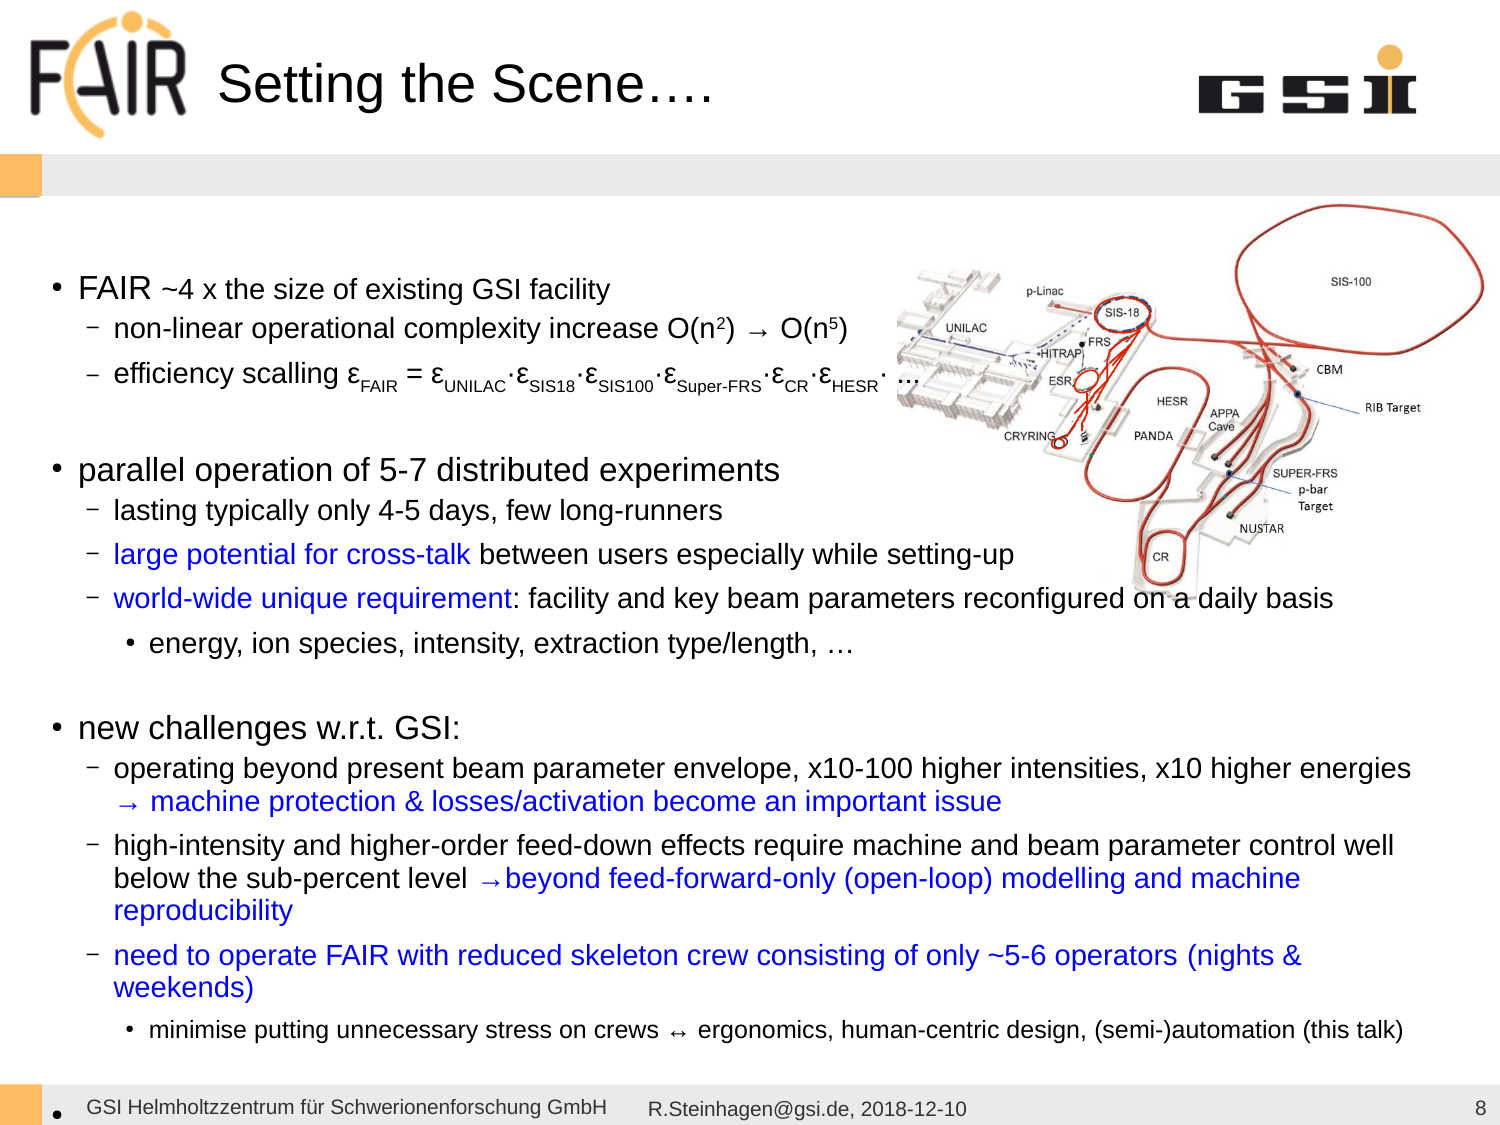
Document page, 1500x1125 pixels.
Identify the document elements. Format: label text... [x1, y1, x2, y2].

list FAIR ~4 x the size of existing GSI facility non-linear operational complexity increase O(n2) → O(n5) efficiency scalling εFAIR = εUNILAC·εSIS18·εSIS100·εSuper-FRS·εCR·εHESR· ... parallel operation of 5-7 distributed experiments lasting typically only 4-5 days, few long-runners large potential for cross-talk between users especially while setting-up world-wide unique requirement: facility and key beam parameters reconfigured on a daily basis energy, ion species, intensity, extraction type/length, … new challenges w.r.t. GSI: operating beyond present beam parameter envelope, x10-100 higher intensities, x10 higher energies → machine protection & losses/activation become an important issue high-intensity and higher-order feed-down effects require machine and beam parameter control well below the sub-percent level →beyond feed‑forward‑only (open-loop) modelling and machine reproducibility need to operate FAIR with reduced skeleton crew consisting of only ~5‑6 operators (nights & weekends) minimise putting unnecessary stress on crews ↔ ergonomics, human-centric design, (semi-)automation (this talk) [42, 226, 1425, 1072]
picture [30, 9, 187, 141]
title Setting the Scene…. [217, 20, 1109, 147]
picture [897, 202, 1489, 608]
picture [1197, 42, 1419, 117]
